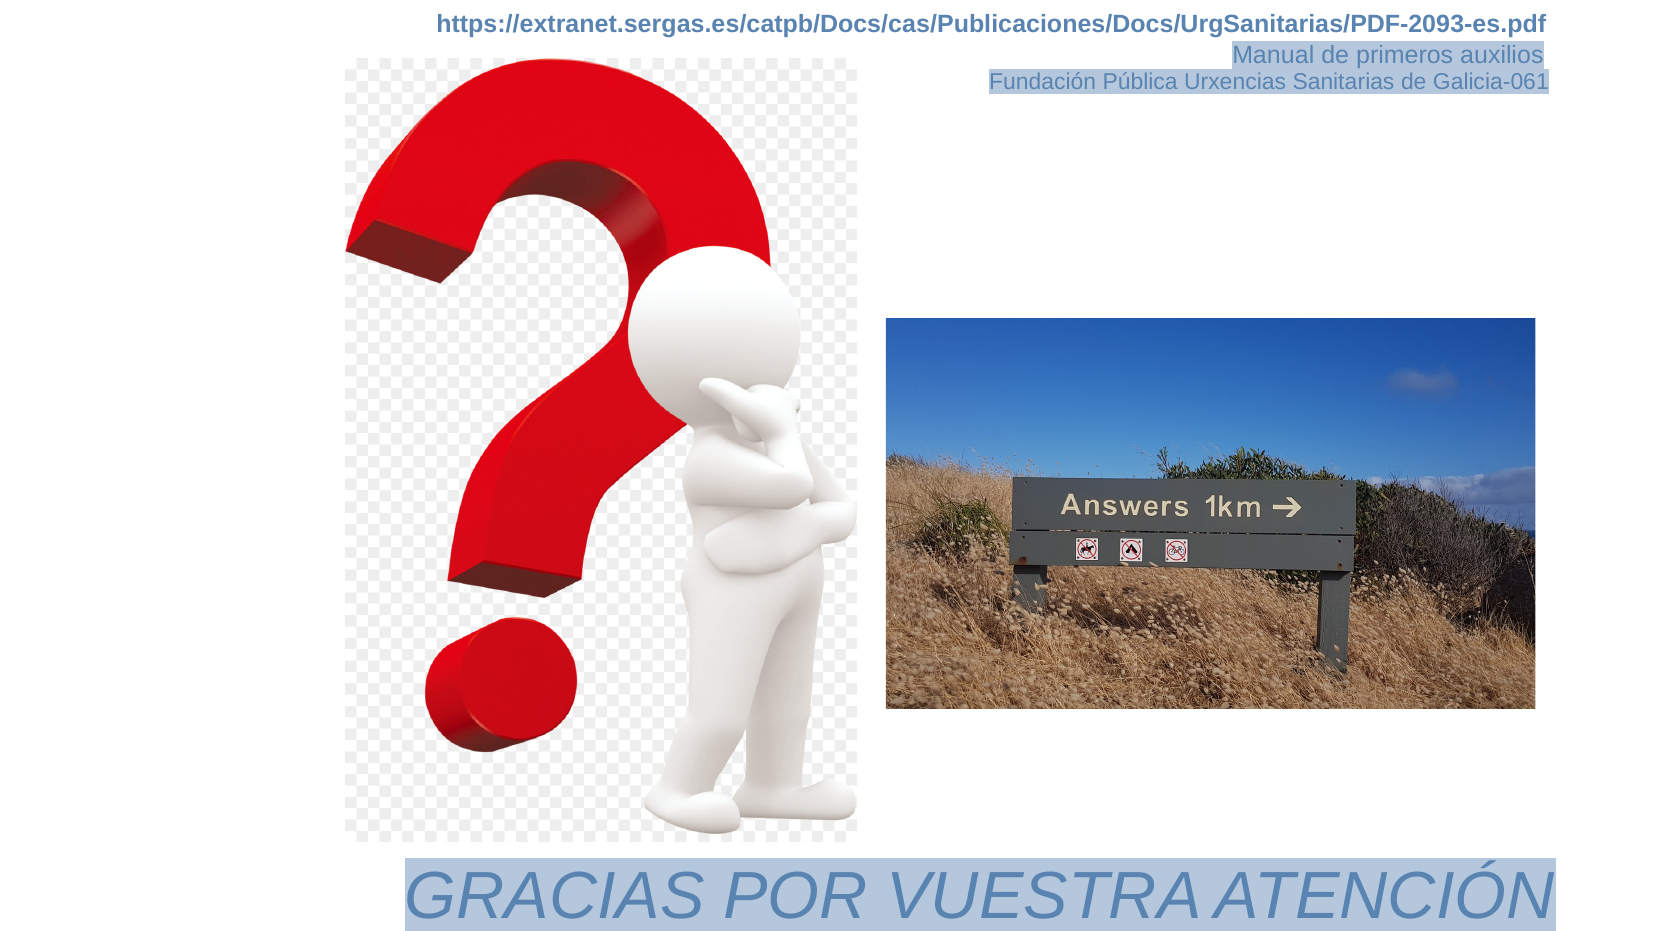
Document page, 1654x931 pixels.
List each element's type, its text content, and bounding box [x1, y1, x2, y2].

text_box https://extranet.sergas.es/catpb/Docs/cas/Publicaciones/Docs/UrgSanitarias/PDF-2093-es.pdf [421, 2, 1654, 60]
text_box Fundación Pública Urxencias Sanitarias de Galicia-061 [974, 61, 1595, 119]
subtitle GRACIAS POR VUESTRA ATENCIÓN [236, 531, 1654, 931]
picture [885, 318, 1536, 531]
picture [345, 59, 857, 531]
text_box Manual de primeros auxilios [1217, 60, 1654, 91]
